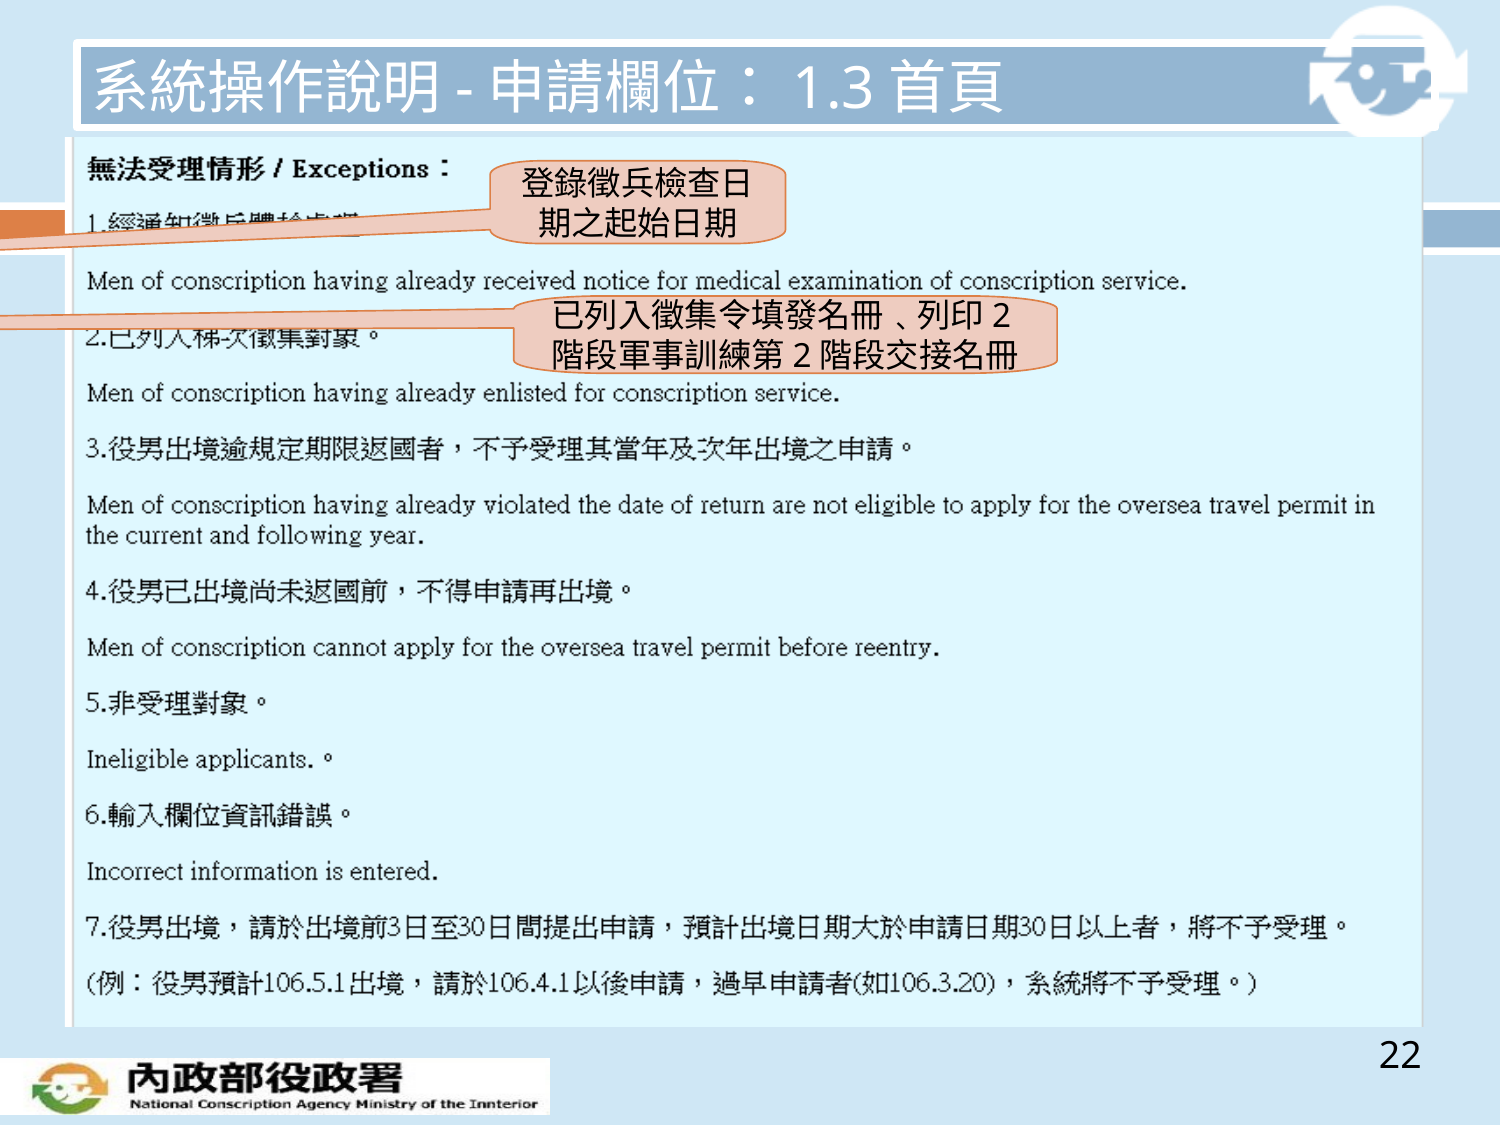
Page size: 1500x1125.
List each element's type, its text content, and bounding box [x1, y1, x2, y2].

slide_number <編號> [1364, 1023, 1452, 1086]
text_box 登錄徵兵檢查日期之起始日期 [0, 160, 786, 250]
picture [0, 1058, 550, 1115]
text_box 系統操作說明-申請欄位：1.3首頁 [76, 42, 1305, 128]
picture [64, 0, 1473, 1027]
text_box 已列入徵集令填發名冊﹑列印2階段軍事訓練第2階段交接名冊 [0, 295, 1058, 374]
